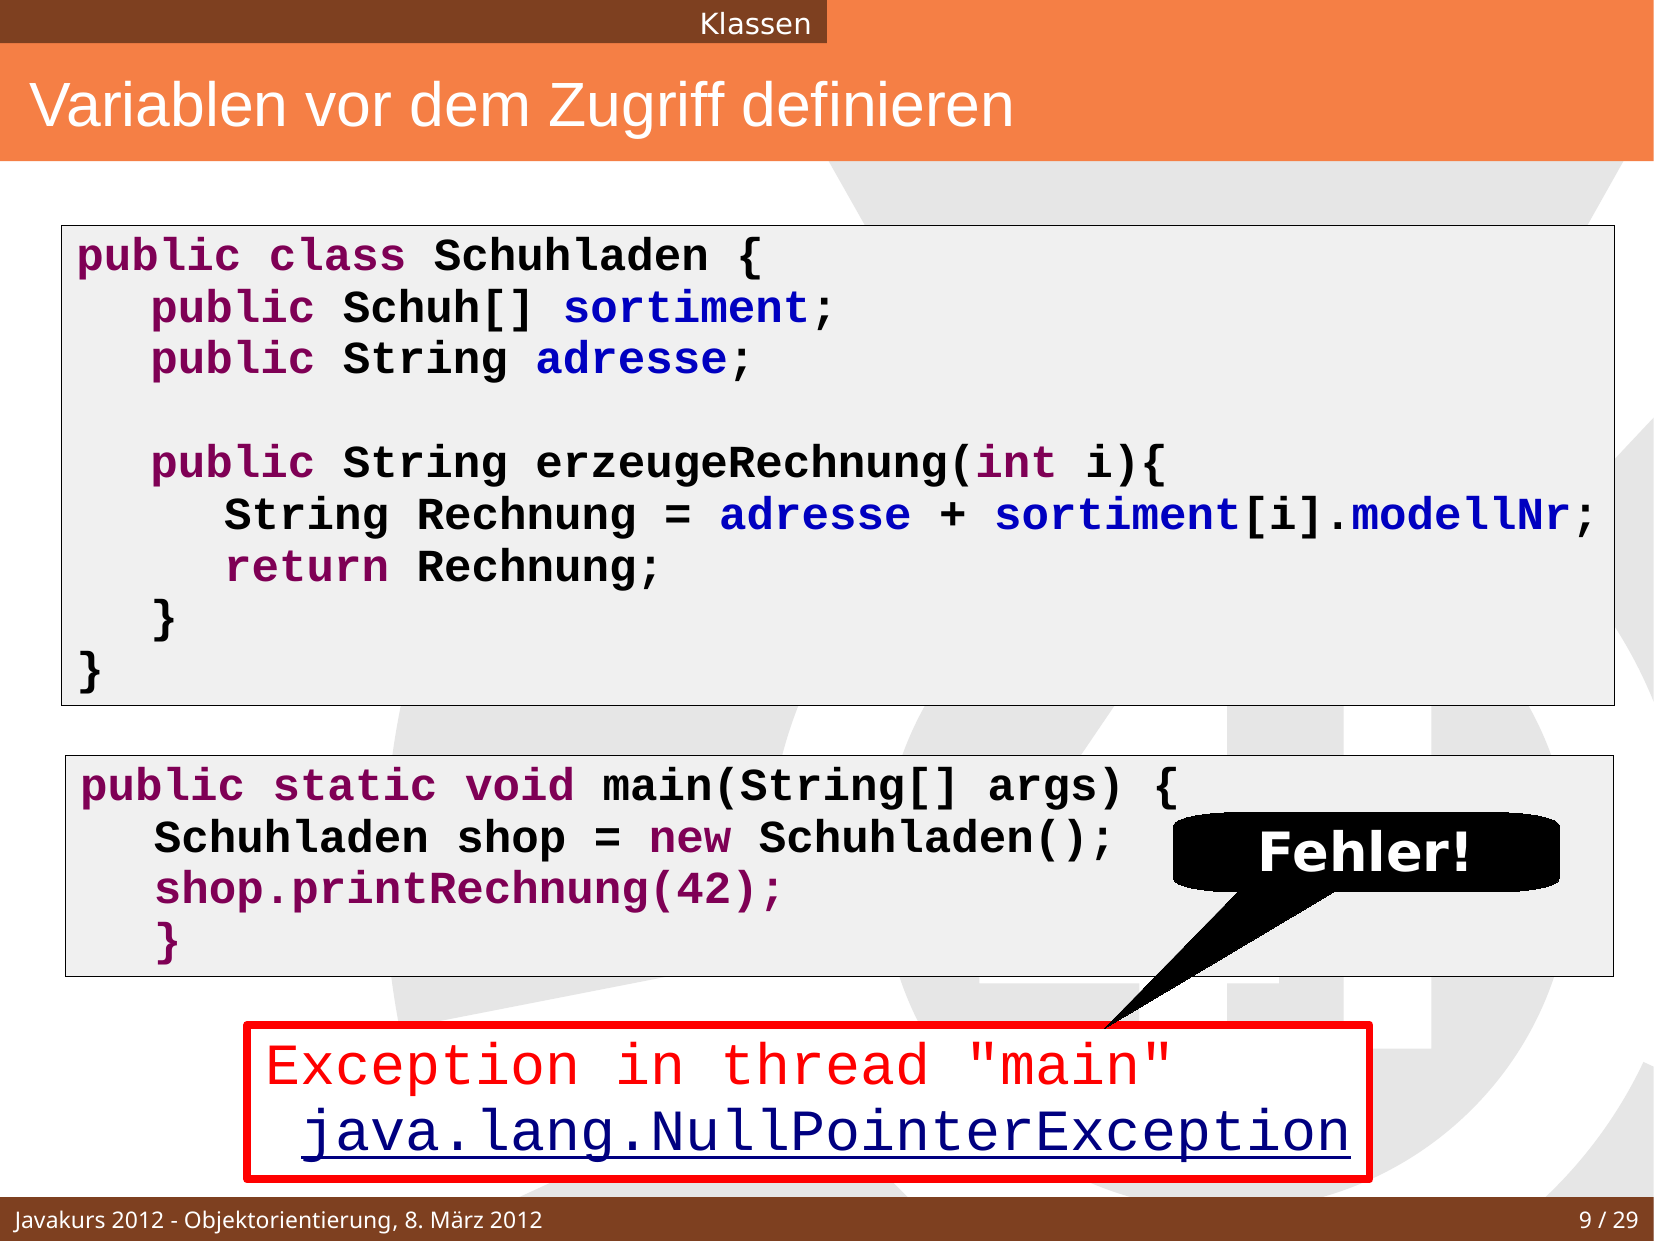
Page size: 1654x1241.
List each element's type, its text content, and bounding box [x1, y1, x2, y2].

text_box public static void main(String[] args) { Schuhladen shop = new Schuhladen(); shop.printRechnung(42); } [65, 755, 1614, 977]
text_box Fehler! [1104, 812, 1560, 1029]
text_box public class Schuhladen { public Schuh[] sortiment; public String adresse; public String erzeugeRechnung(int i){ String Rechnung = adresse + sortiment[i].modellNr; return Rechnung; } } [61, 225, 1615, 706]
text_box Klassen [29, 0, 827, 50]
title Variablen vor dem Zugriff definieren [29, 67, 1595, 143]
text_box Exception in thread "main" java.lang.NullPointerException [247, 1024, 1370, 1173]
